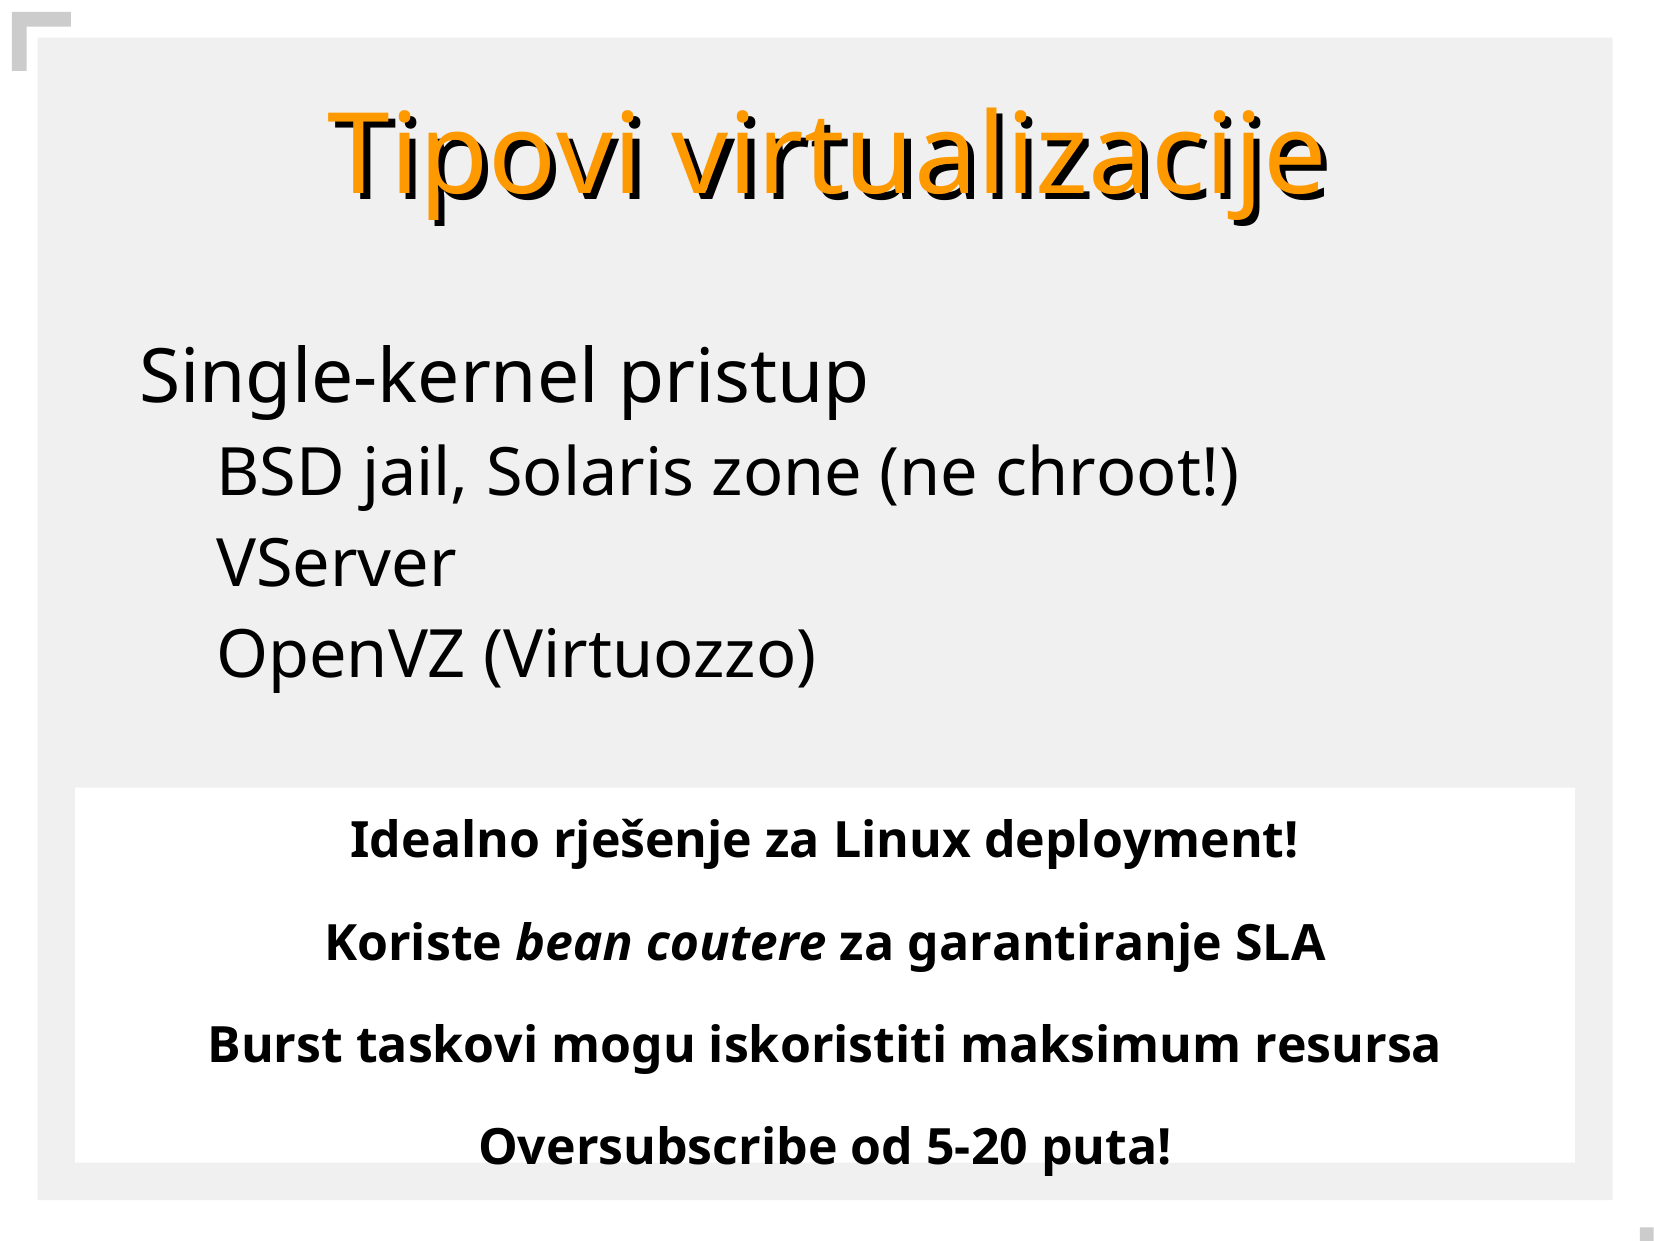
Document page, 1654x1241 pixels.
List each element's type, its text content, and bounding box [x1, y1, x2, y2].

list Single-kernel pristup BSD jail, Solaris zone (ne chroot!) VServer OpenVZ (Virtuozzo) [121, 322, 1561, 787]
title Tipovi virtualizacije [121, 46, 1534, 254]
text_box Idealno rješenje za Linux deployment! Koriste bean coutere za garantiranje SLA Burst taskovi mogu iskoristiti maksimum resursa Oversubscribe od 5-20 puta! [75, 787, 1576, 1163]
